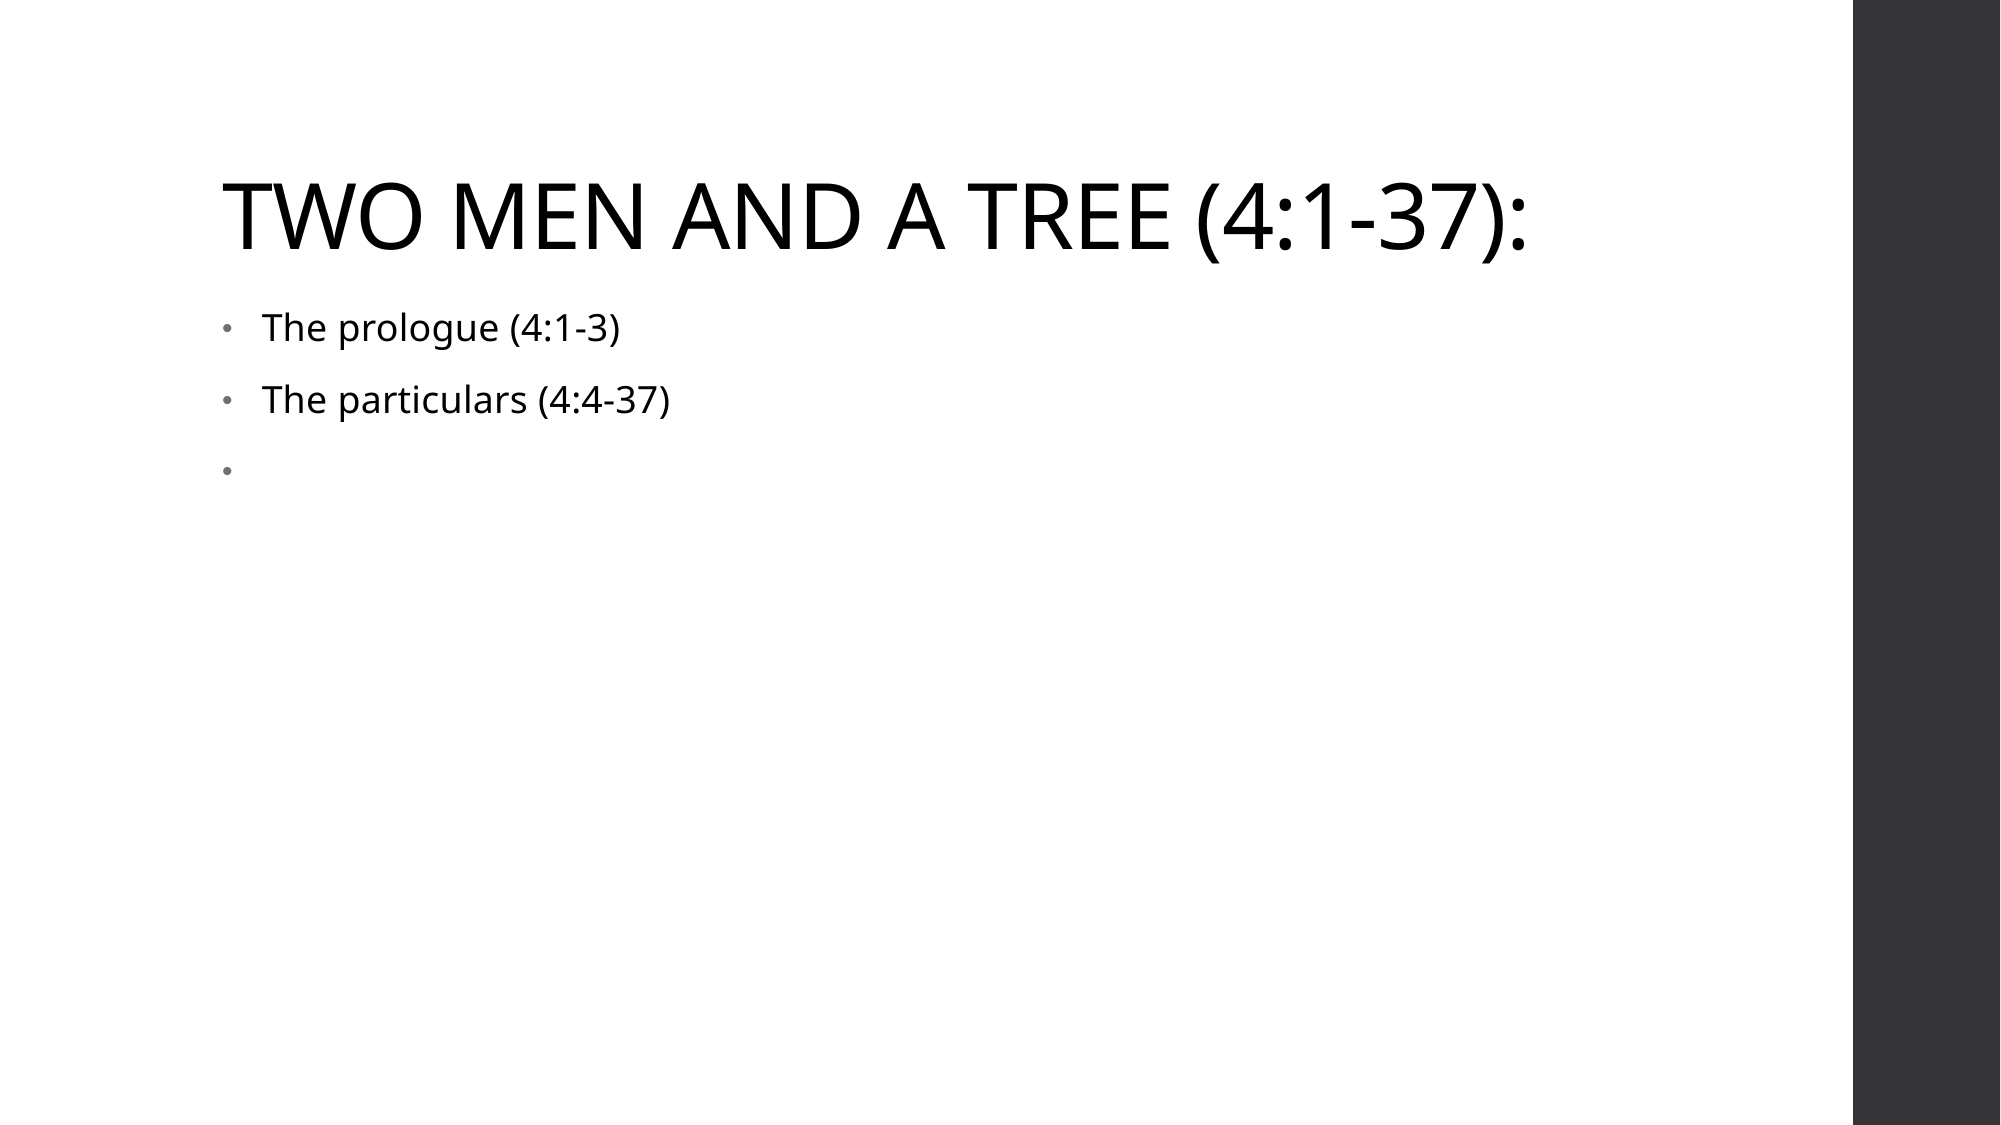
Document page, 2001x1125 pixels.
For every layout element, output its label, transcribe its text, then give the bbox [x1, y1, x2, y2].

list The prologue (4:1-3) The particulars (4:4-37) [206, 299, 1617, 1014]
title TWO MEN AND A TREE (4:1-37): [206, 60, 1797, 278]
